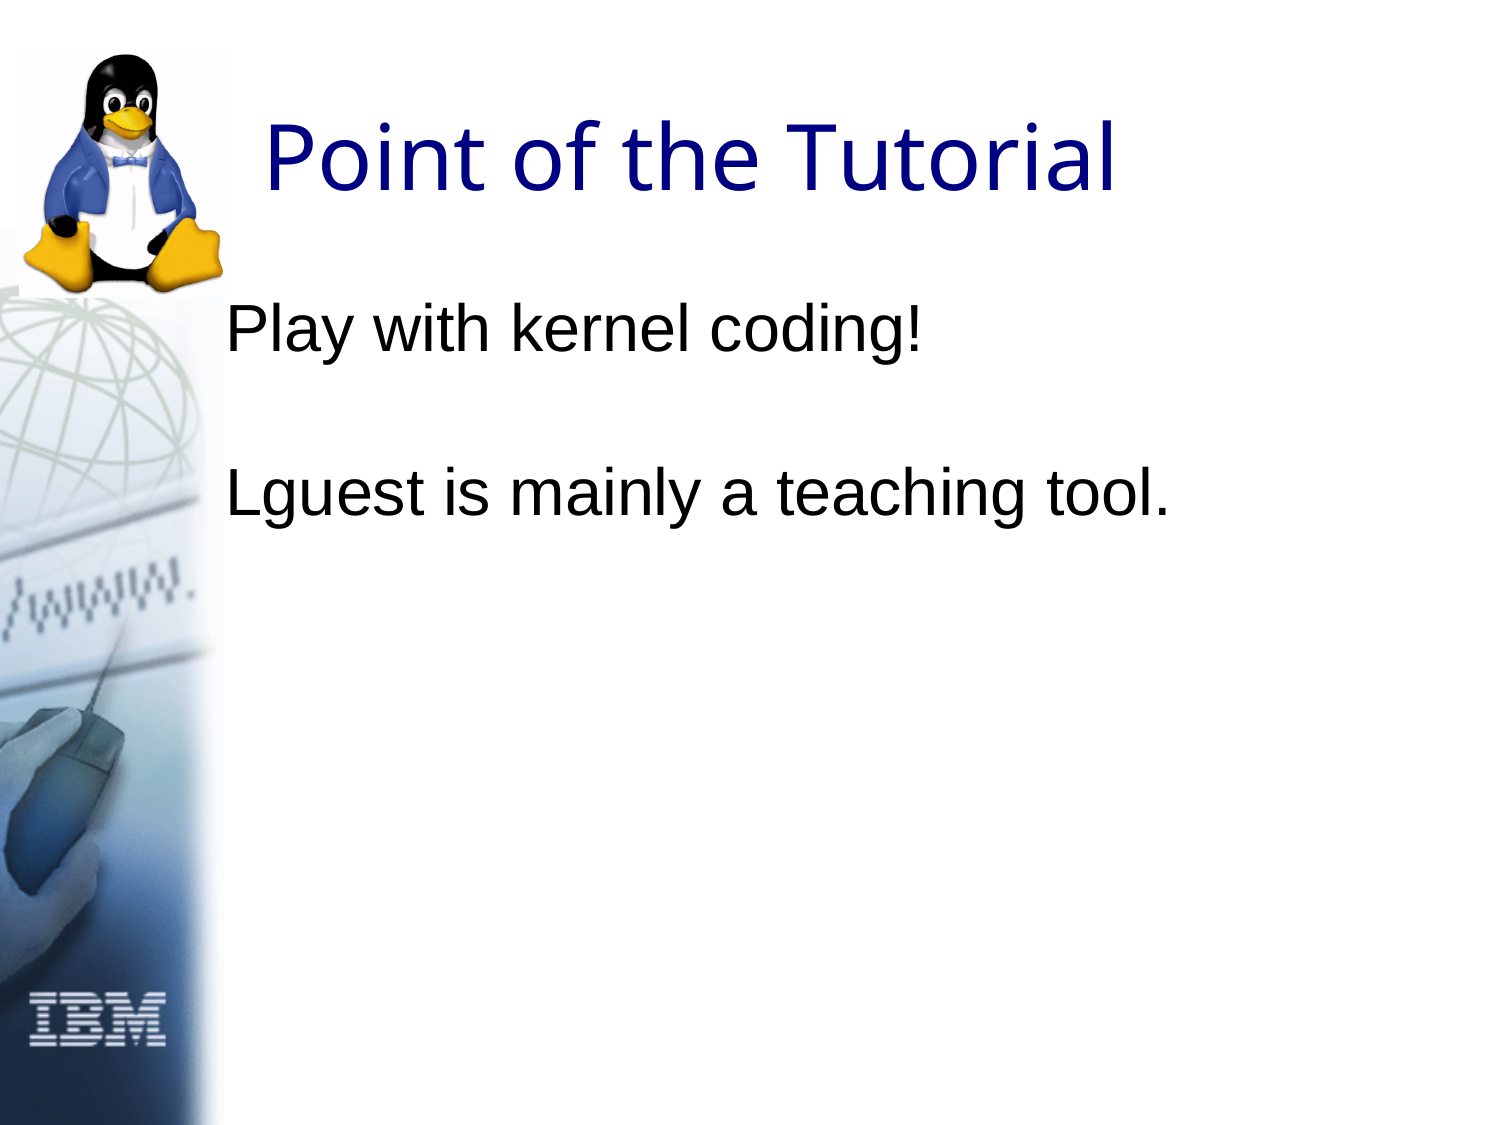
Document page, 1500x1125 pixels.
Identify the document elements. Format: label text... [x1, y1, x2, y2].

list Play with kernel coding! Lguest is mainly a teaching tool. [225, 299, 1463, 991]
title Point of the Tutorial [262, 37, 1413, 273]
